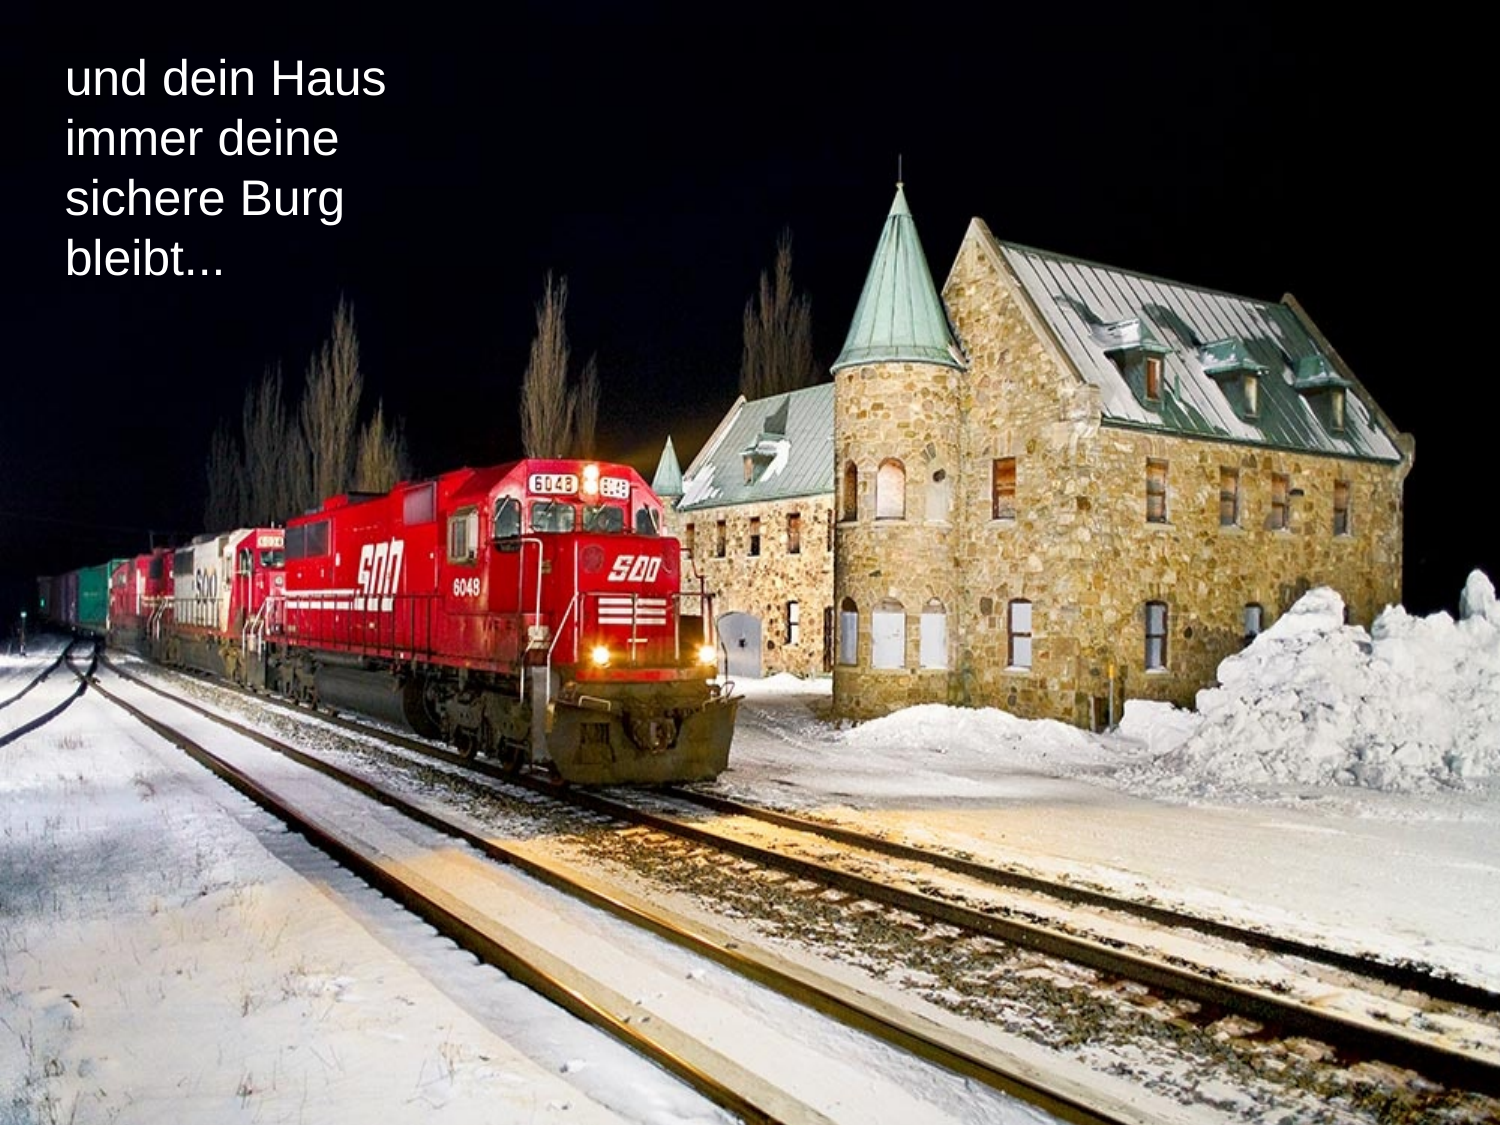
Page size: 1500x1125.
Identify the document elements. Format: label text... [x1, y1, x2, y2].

picture [0, 0, 1500, 1125]
text_box und dein Haus immer deine sichere Burg bleibt... [50, 37, 529, 293]
